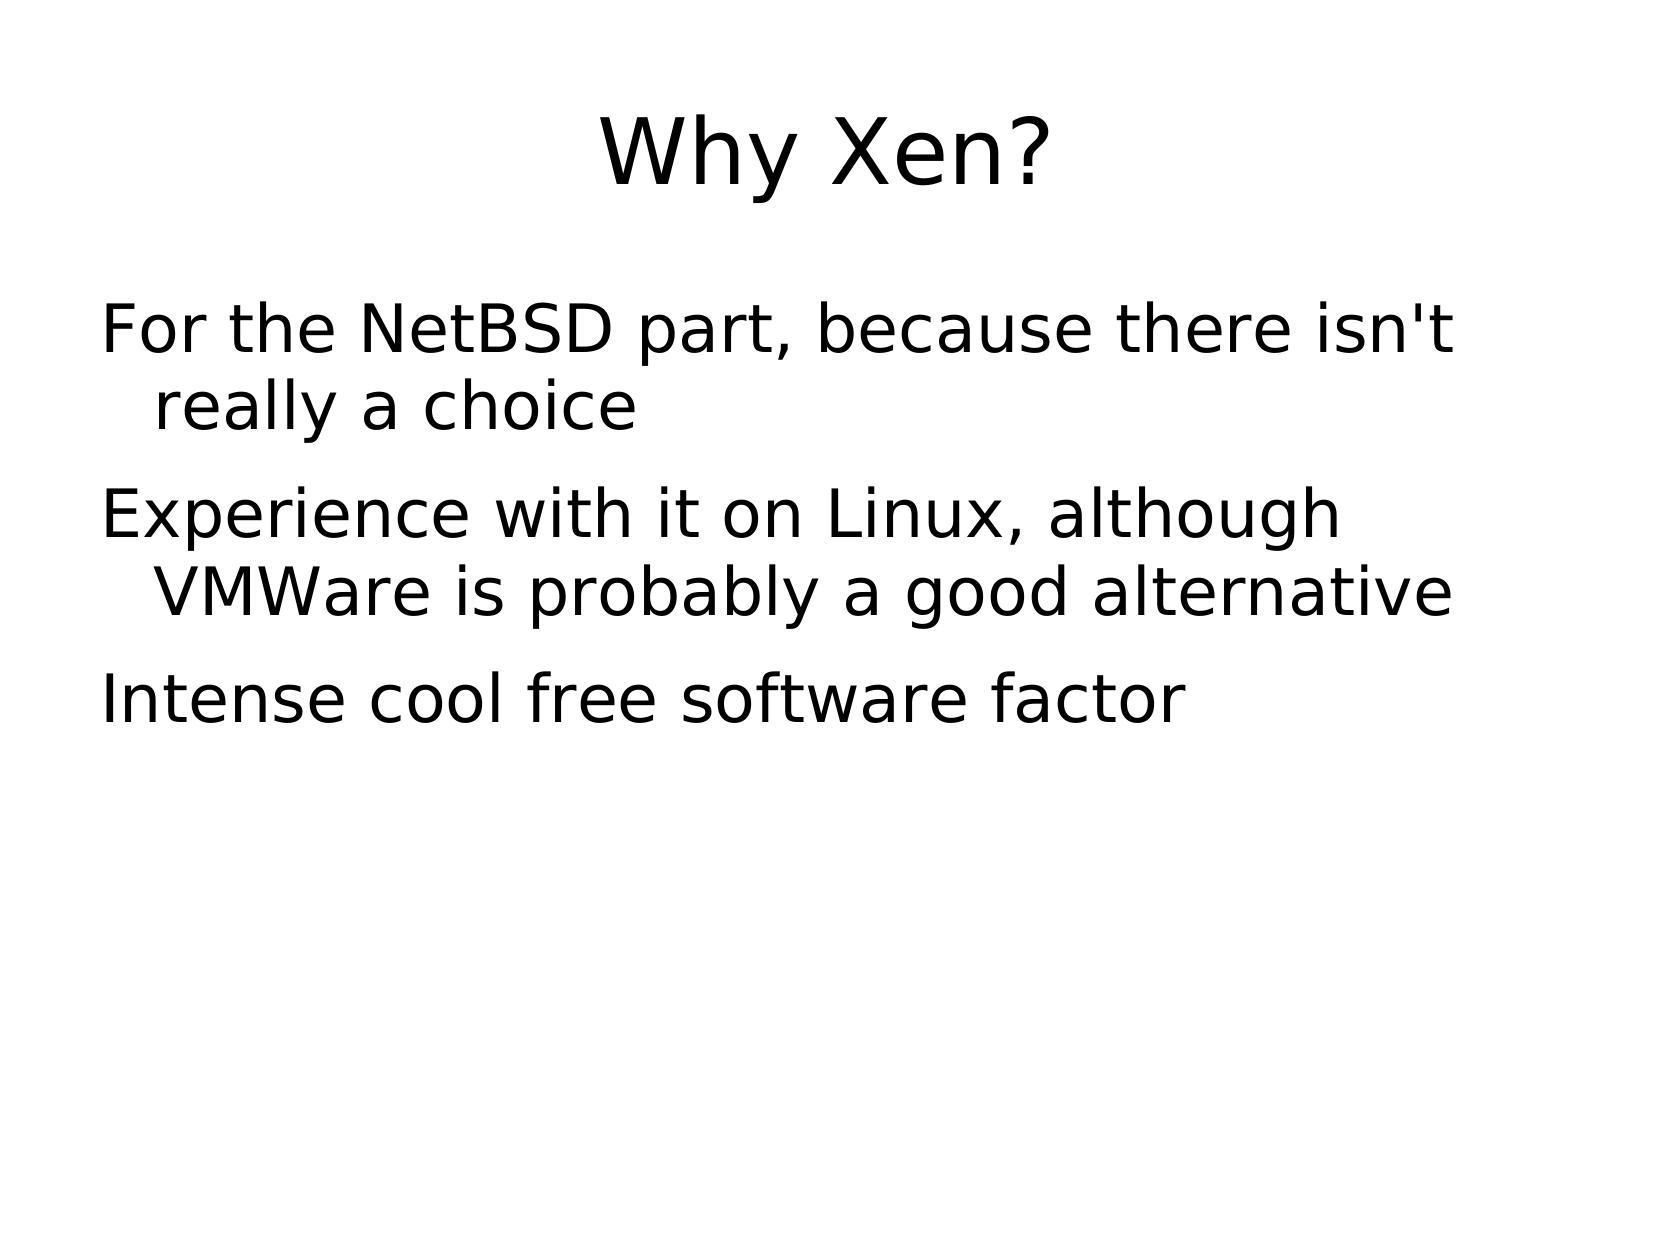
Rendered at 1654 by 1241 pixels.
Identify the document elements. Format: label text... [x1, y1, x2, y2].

list For the NetBSD part, because there isn't really a choice Experience with it on Linux, although VMWare is probably a good alternative Intense cool free software factor [82, 290, 1571, 1109]
title Why Xen? [82, 49, 1571, 257]
